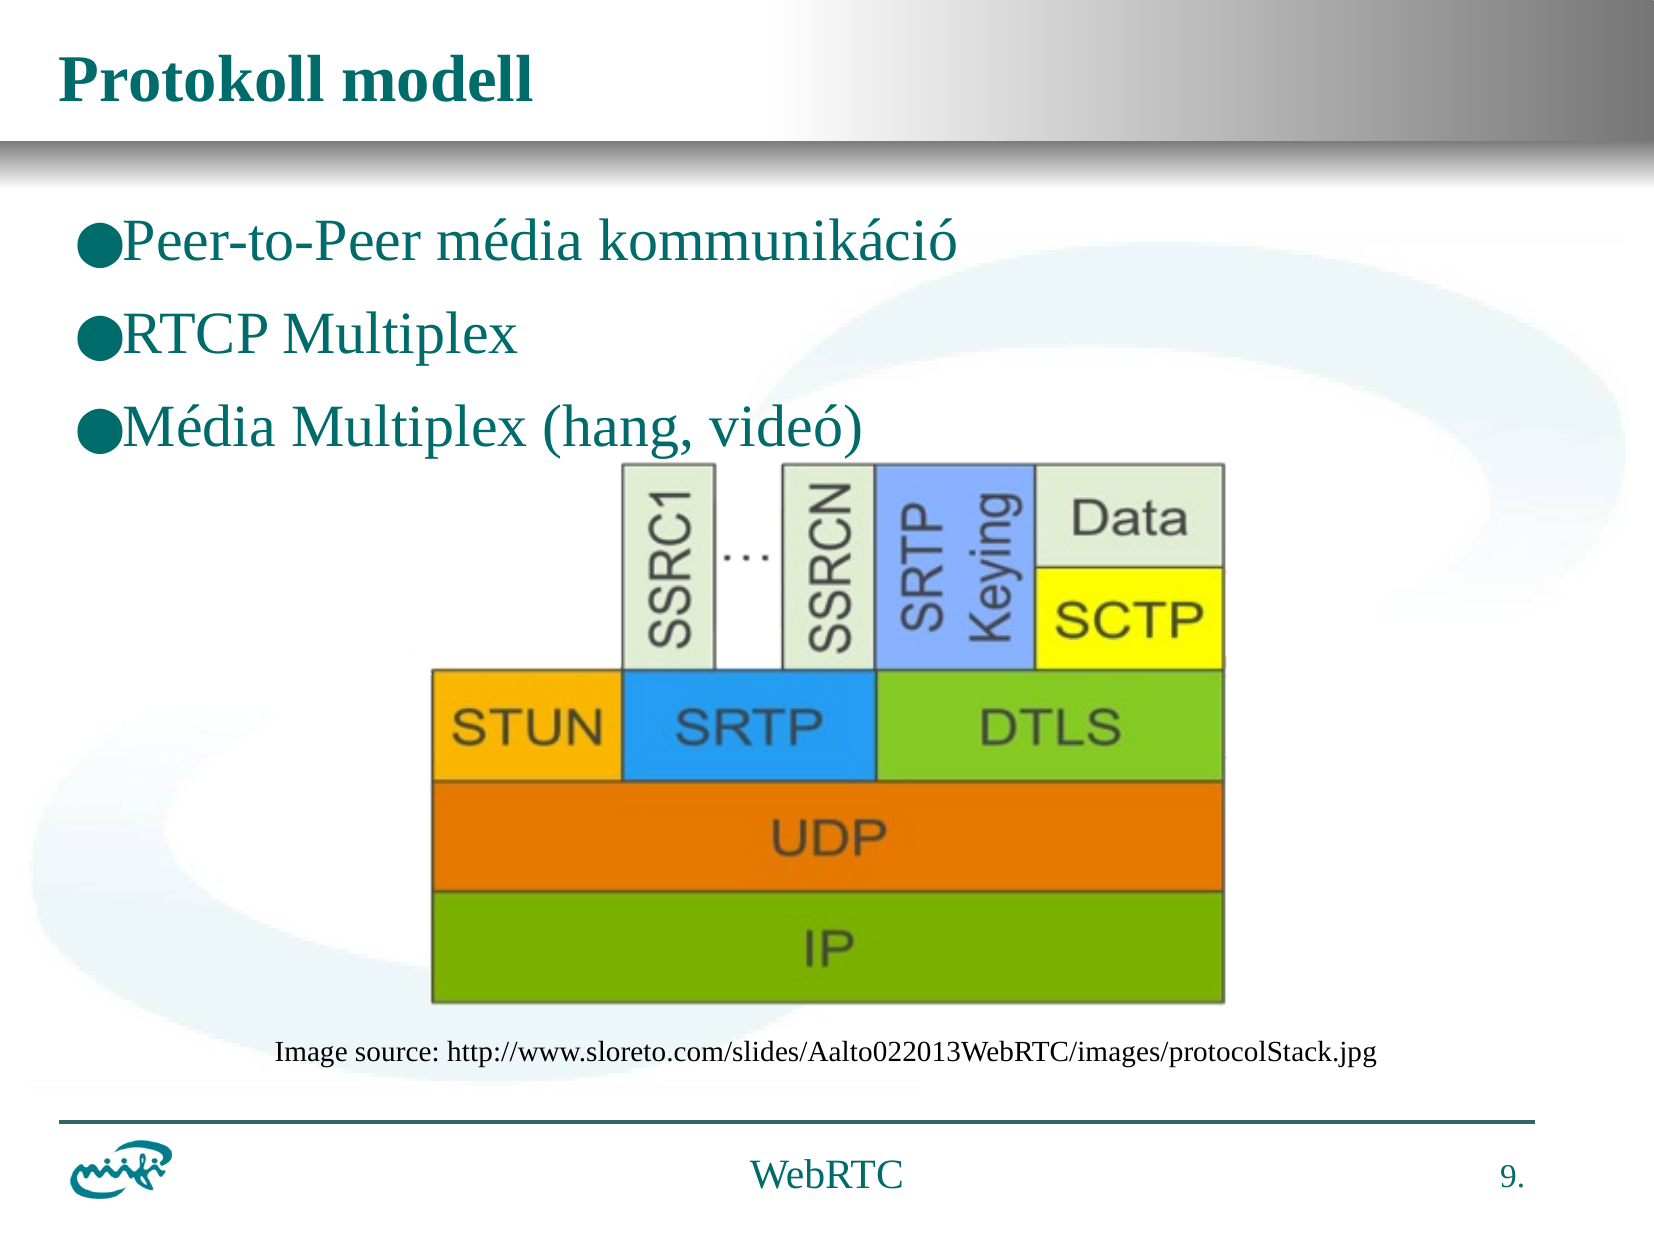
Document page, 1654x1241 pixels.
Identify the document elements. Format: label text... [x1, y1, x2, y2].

picture [70, 1140, 172, 1199]
text_box Image source: http://www.sloreto.com/slides/Aalto022013WebRTC/images/protocolStack.jpg [259, 1027, 1394, 1076]
list Peer-to-Peer média kommunikáció RTCP Multiplex Média Multiplex (hang, videó) [59, 206, 1595, 461]
picture [29, 238, 1630, 1090]
title Protokoll modell [59, 29, 1418, 128]
